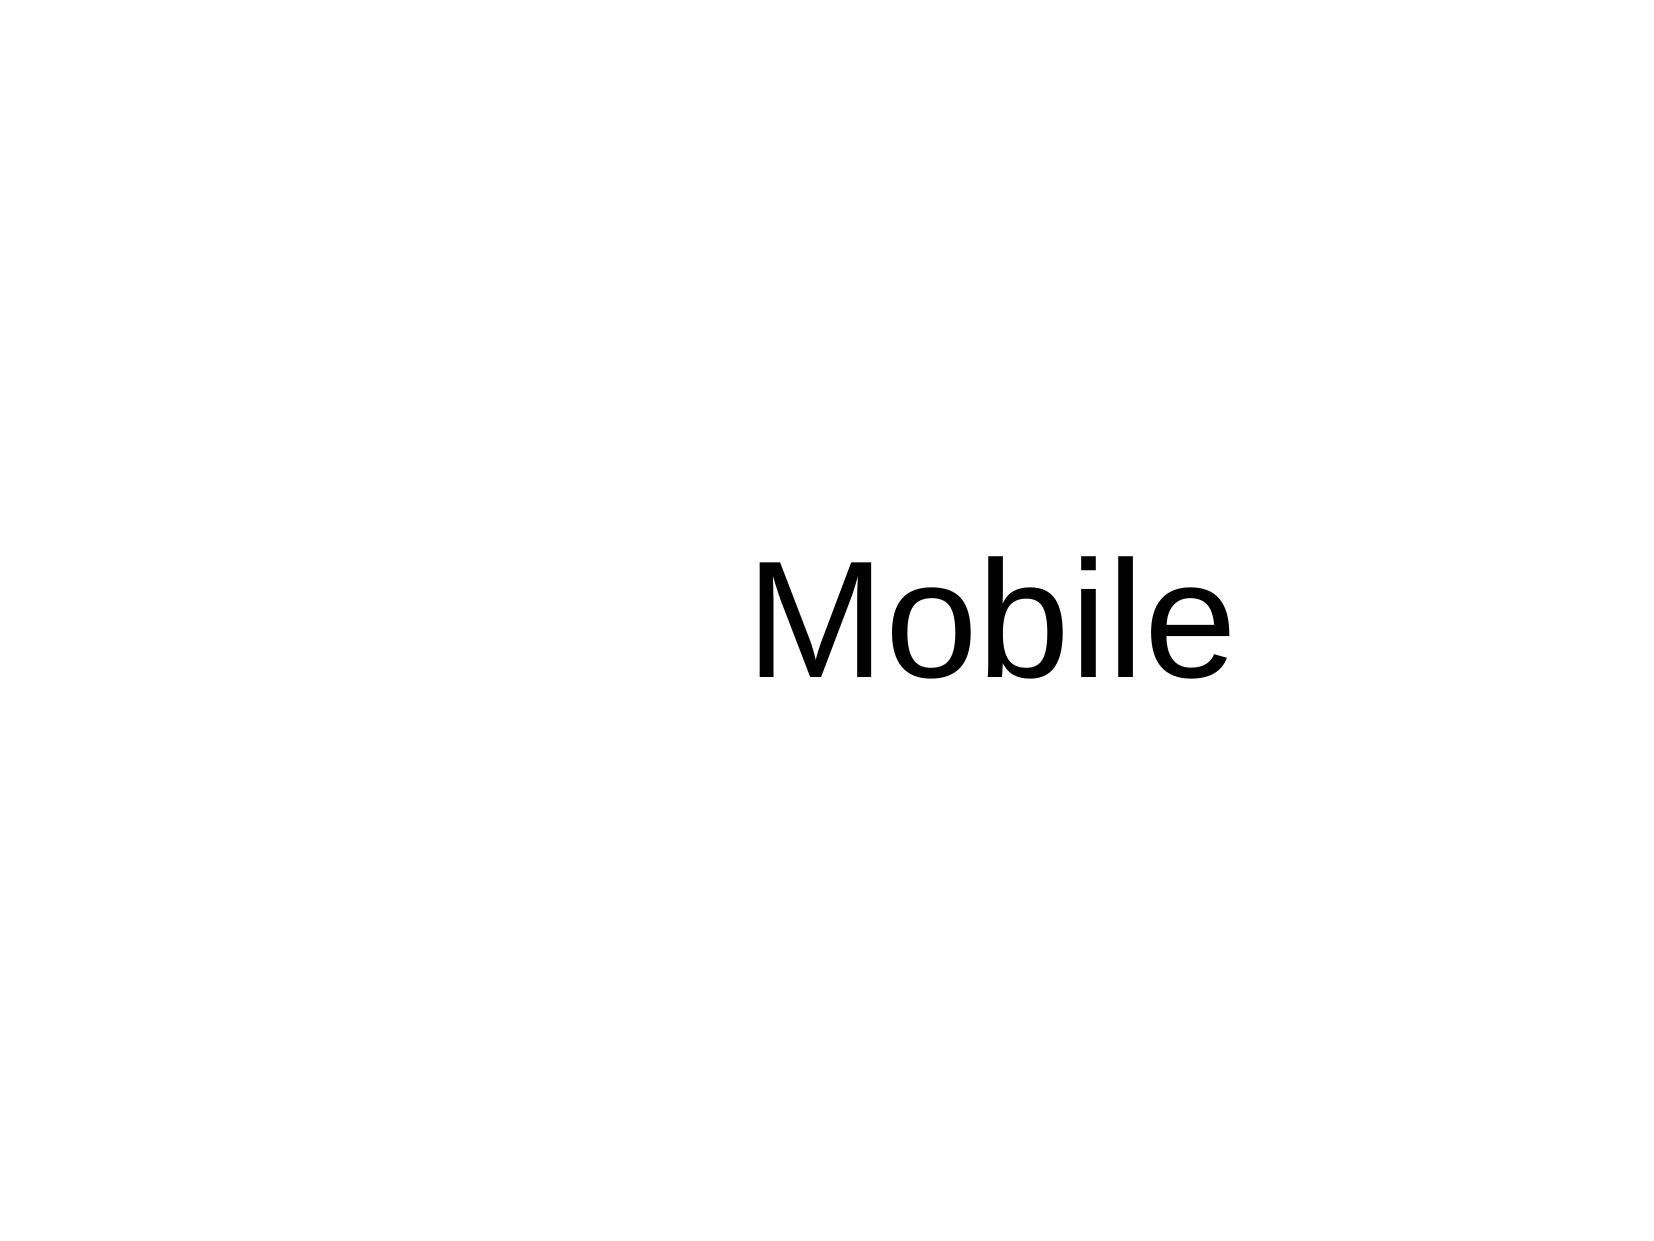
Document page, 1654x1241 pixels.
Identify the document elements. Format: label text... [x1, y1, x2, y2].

title Mobile [37, 526, 1238, 713]
